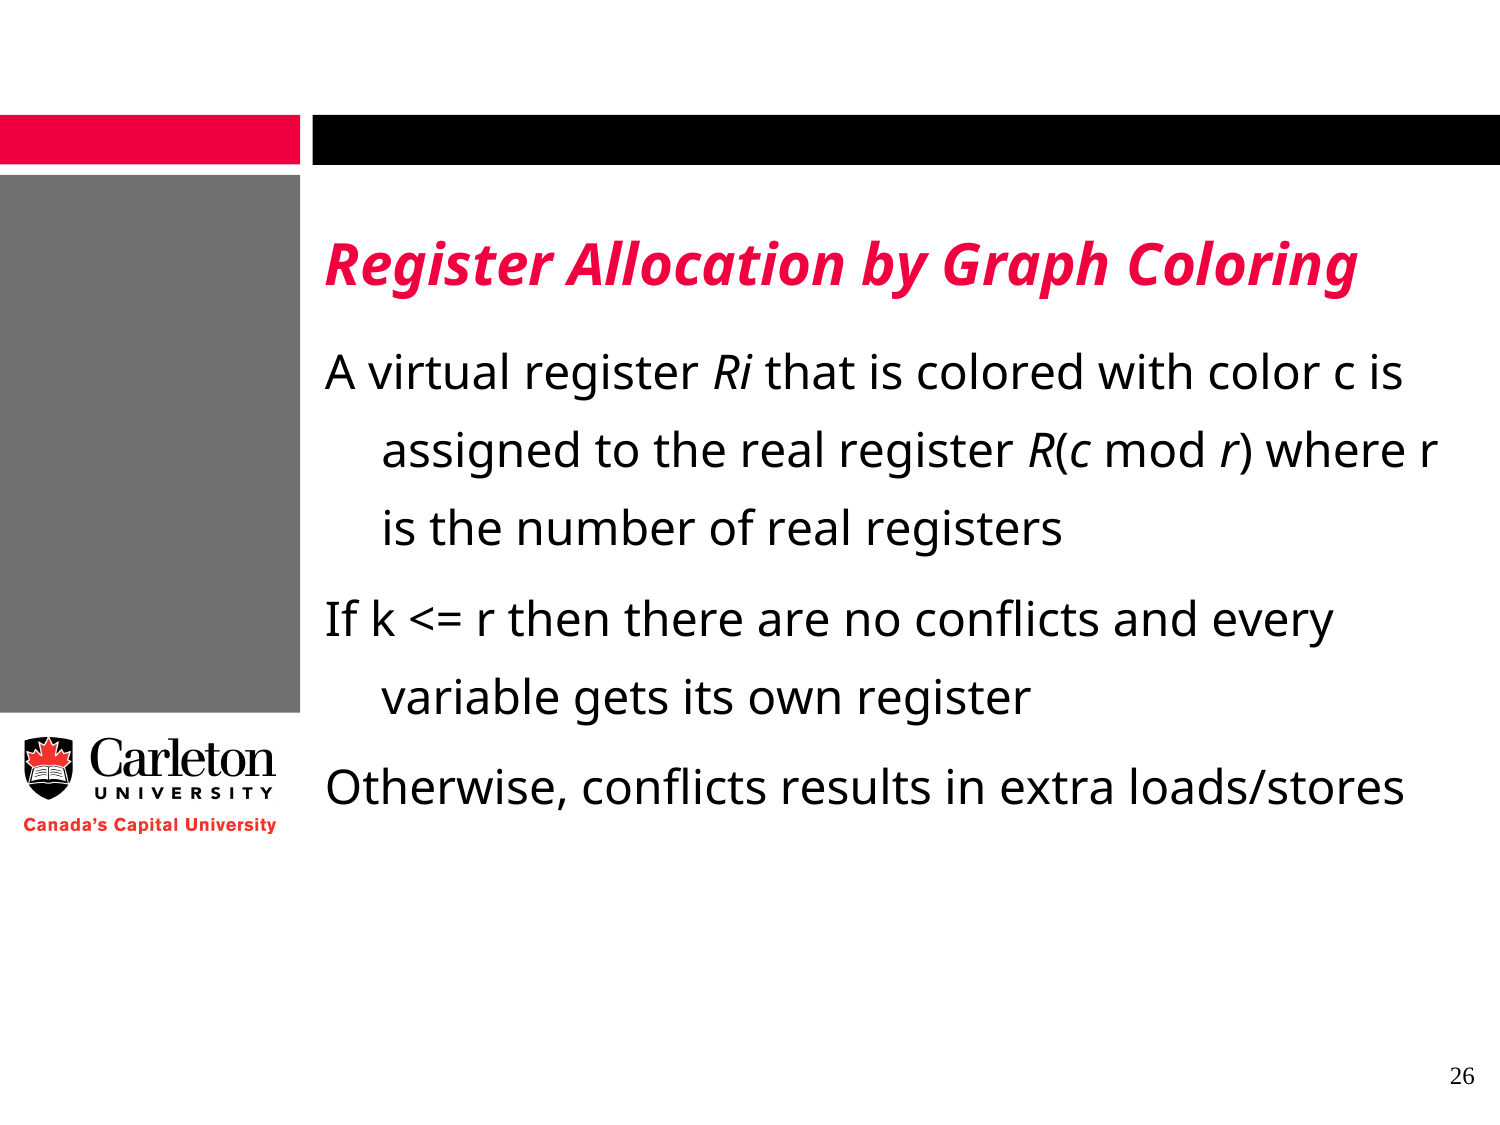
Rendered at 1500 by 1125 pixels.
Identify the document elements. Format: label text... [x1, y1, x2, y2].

title Register Allocation by Graph Coloring [324, 194, 1450, 324]
picture [24, 737, 276, 834]
list A virtual register Ri that is colored with color c is assigned to the real register R(c mod r) where r is the number of real registers If k <= r then there are no conflicts and every variable gets its own register Otherwise, conflicts results in extra loads/stores [324, 324, 1450, 1036]
